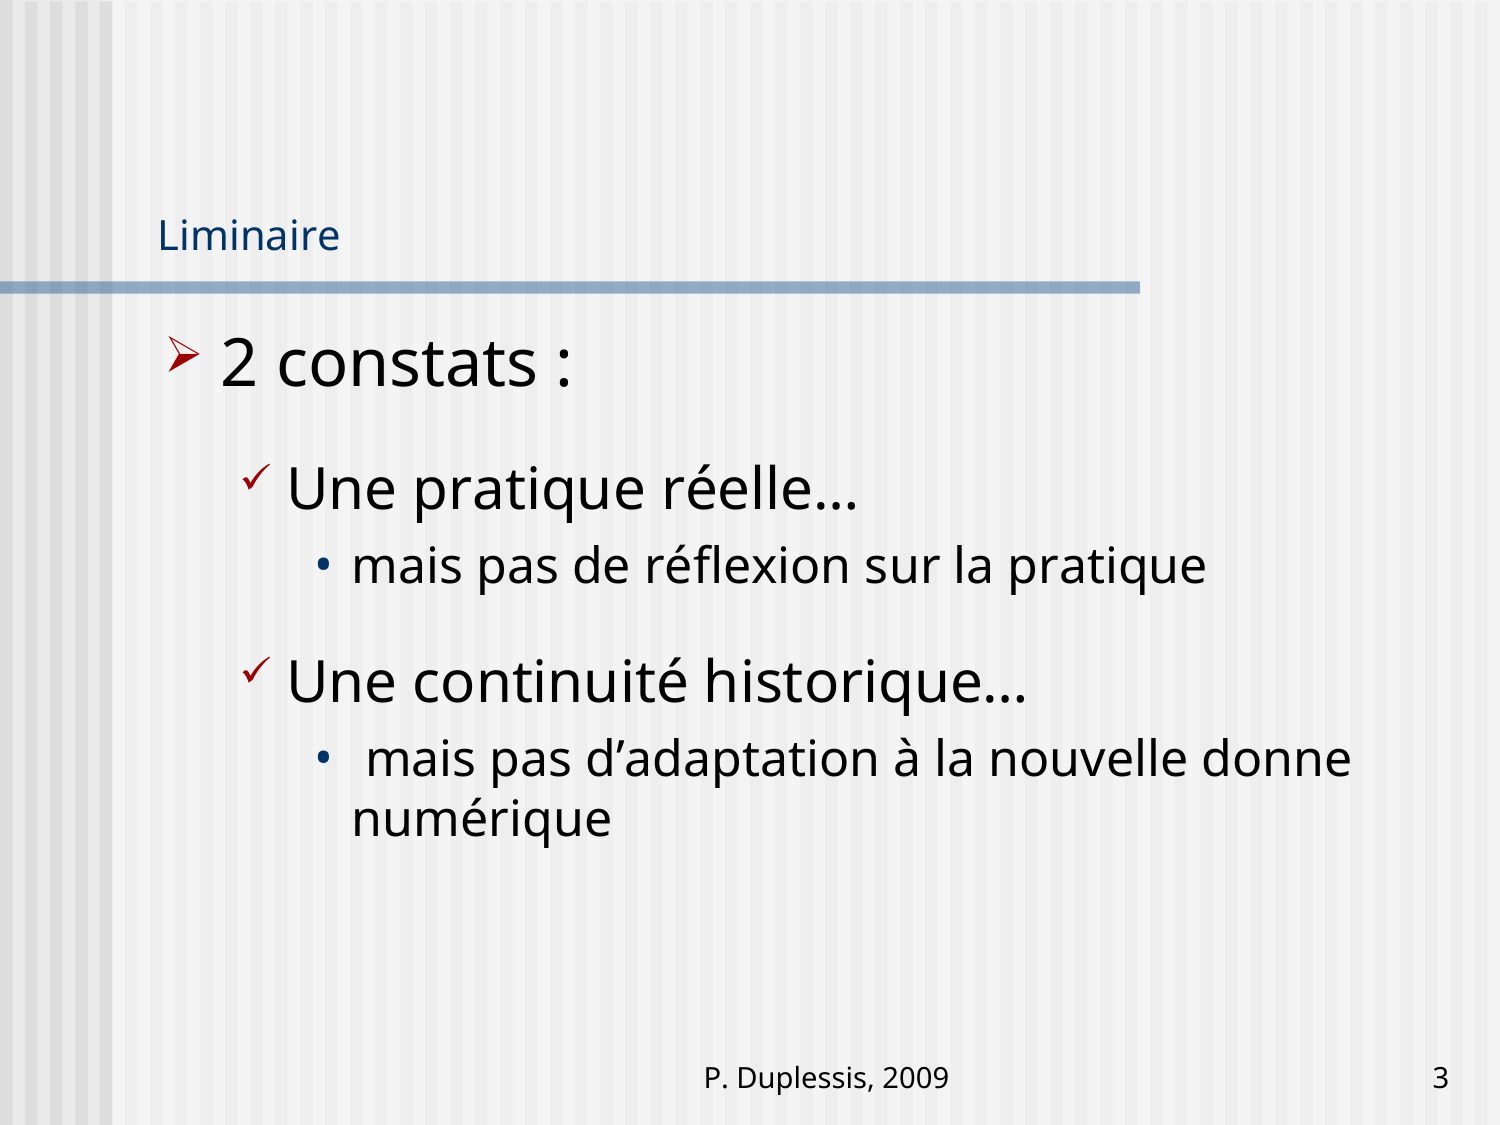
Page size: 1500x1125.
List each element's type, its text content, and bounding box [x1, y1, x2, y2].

title Liminaire [142, 200, 1482, 267]
list 2 constats : Une pratique réelle… mais pas de réflexion sur la pratique Une continuité historique… mais pas d’adaptation à la nouvelle donne numérique [149, 312, 1481, 1000]
